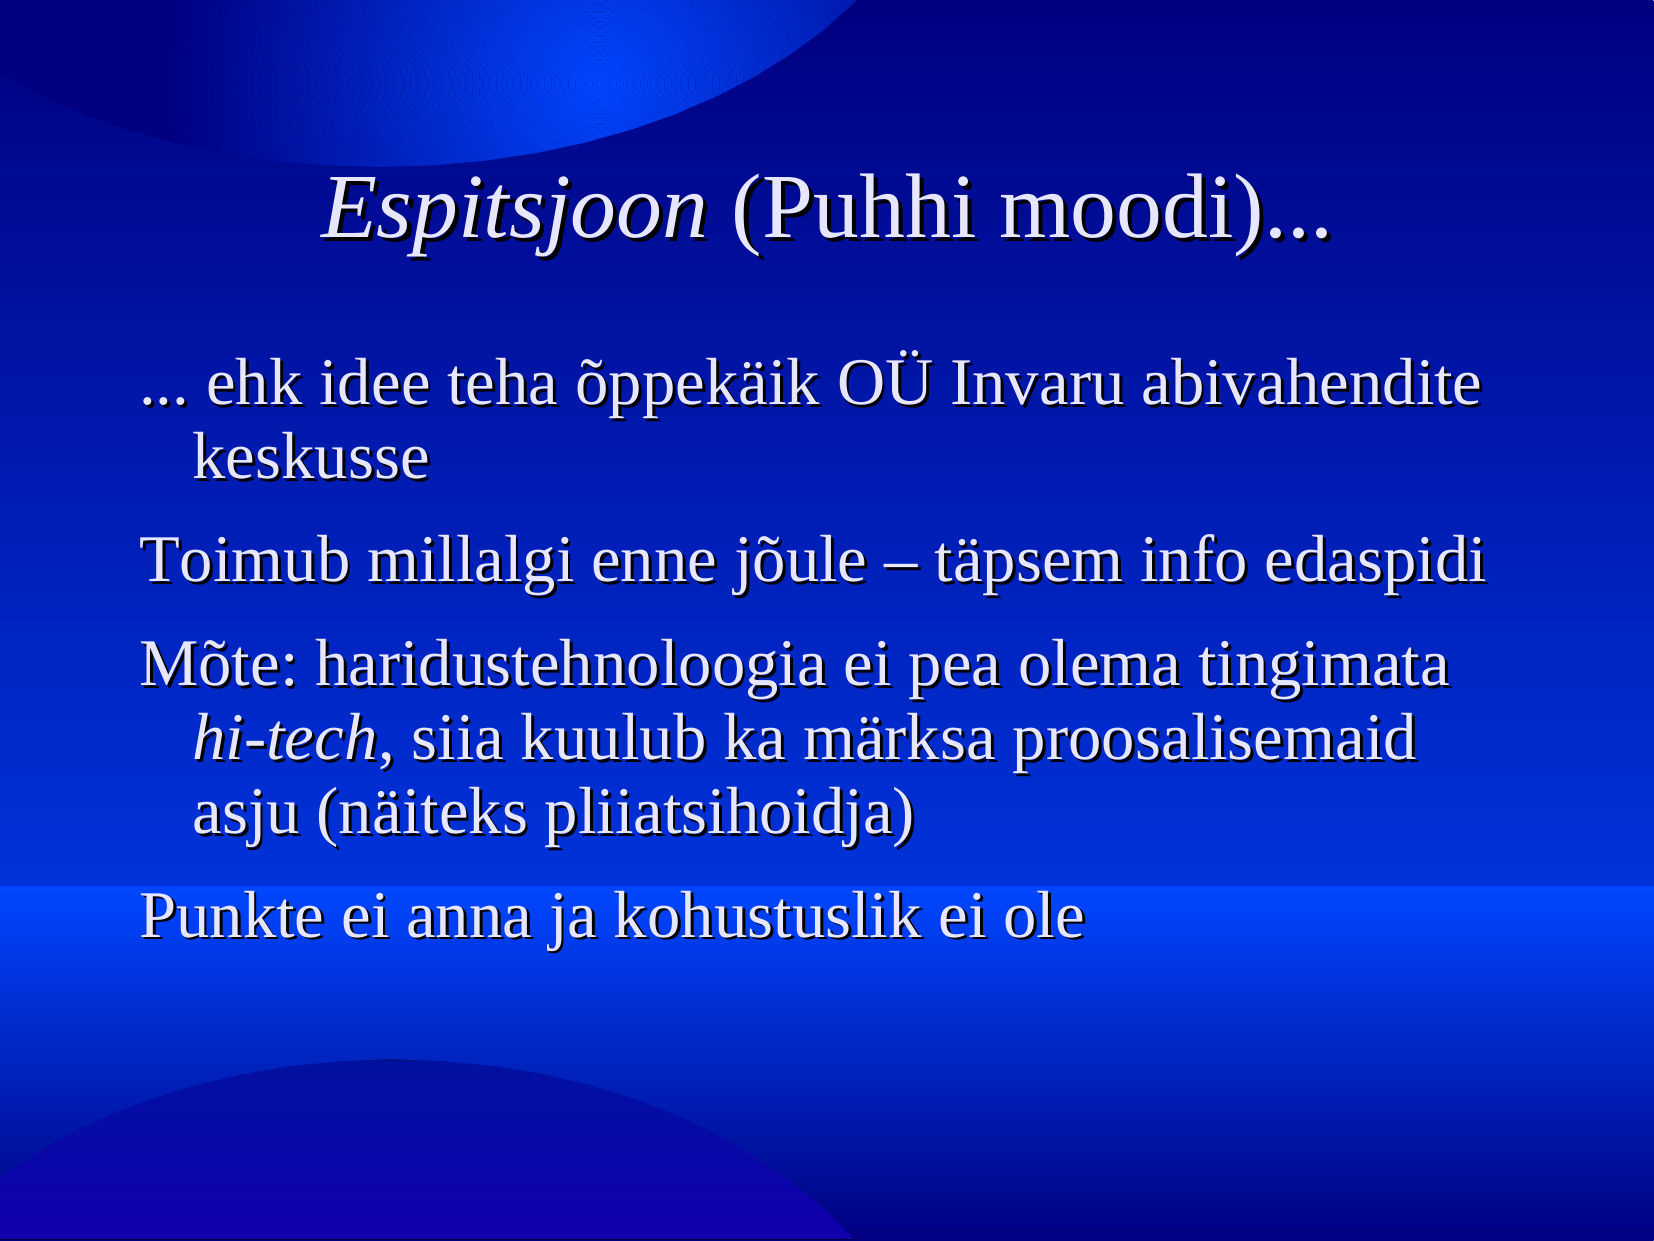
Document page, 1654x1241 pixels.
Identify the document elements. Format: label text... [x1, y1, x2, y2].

title Espitsjoon (Puhhi moodi)... [121, 102, 1534, 311]
list ... ehk idee teha õppekäik OÜ Invaru abivahendite keskusse Toimub millalgi enne jõule – täpsem info edaspidi Mõte: haridustehnoloogia ei pea olema tingimata hi-tech, siia kuulub ka märksa proosalisemaid asju (näiteks pliiatsihoidja) Punkte ei anna ja kohustuslik ei ole [121, 344, 1534, 1127]
